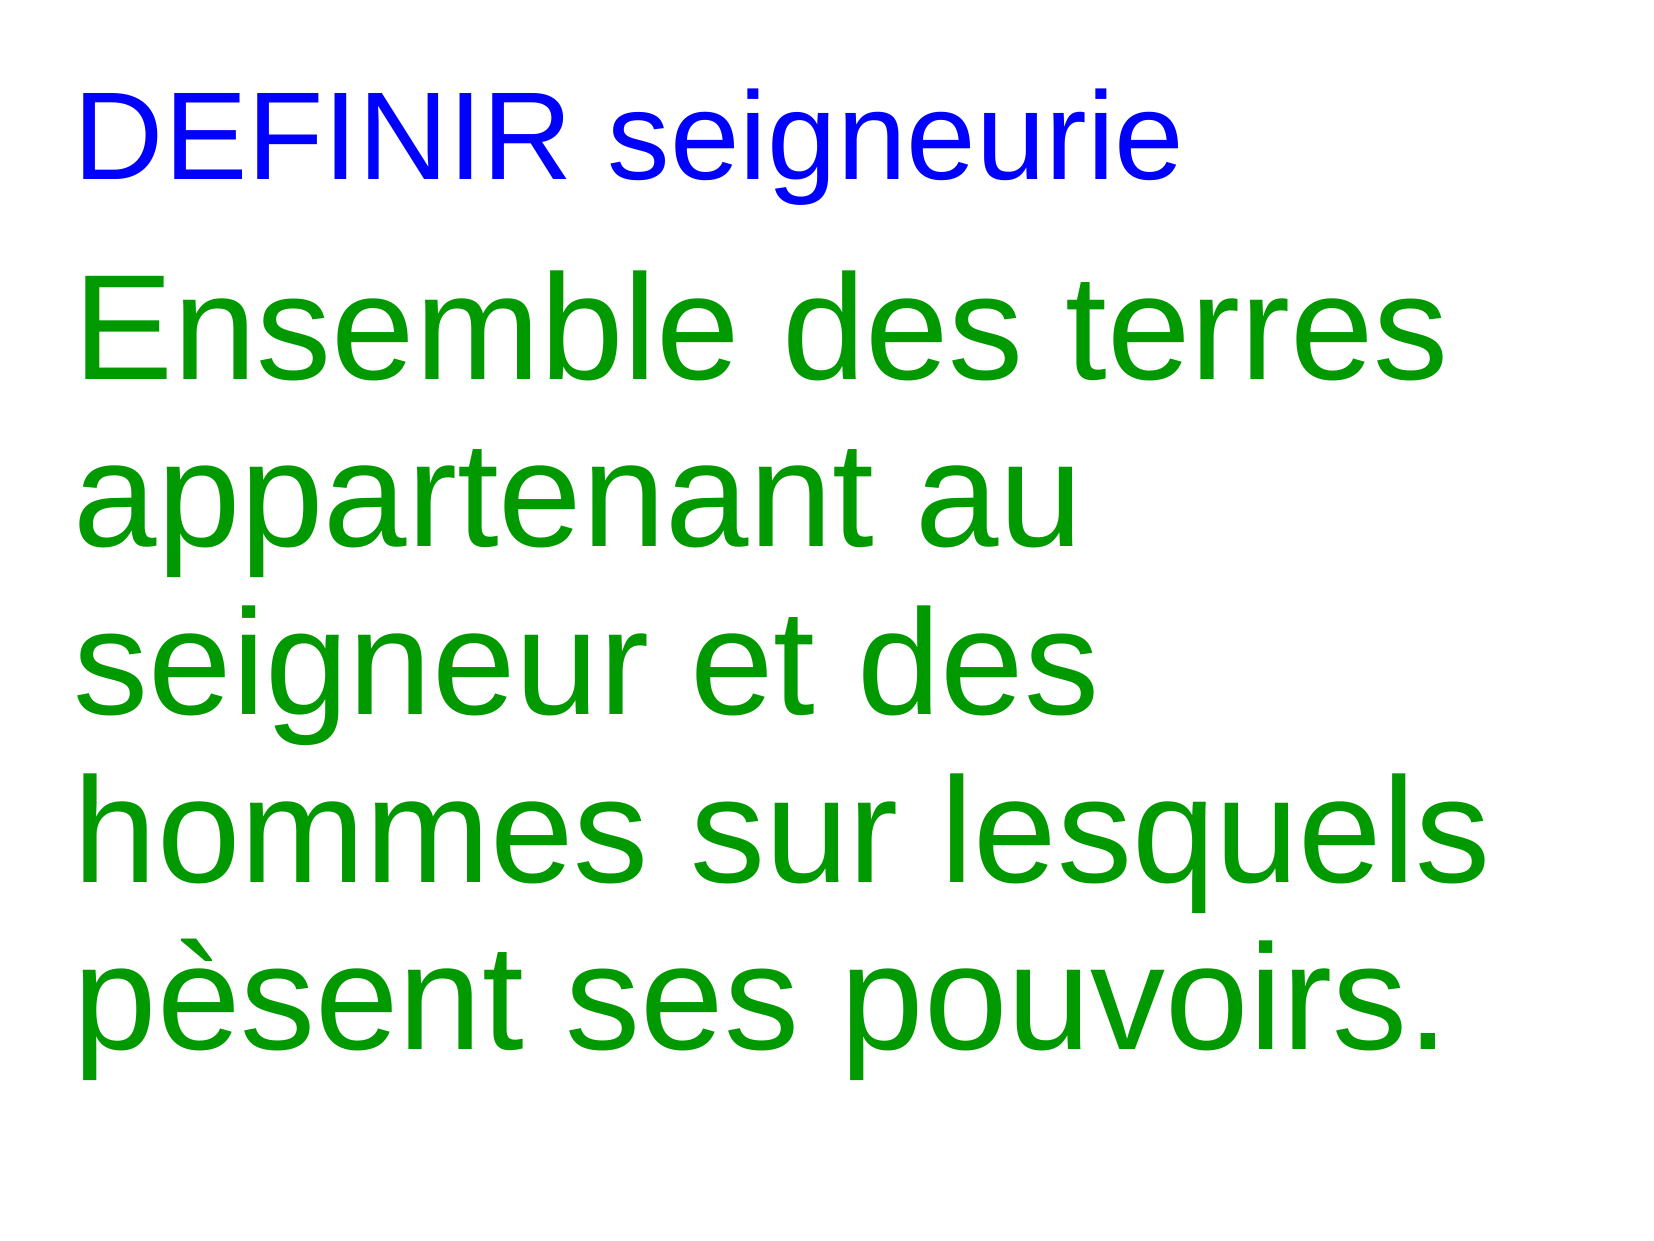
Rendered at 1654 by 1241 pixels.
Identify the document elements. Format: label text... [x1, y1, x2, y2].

text_box Ensemble des terres appartenant au seigneur et des hommes sur lesquels pèsent ses pouvoirs. [59, 236, 1625, 1123]
text_box DEFINIR seigneurie [59, 59, 1595, 214]
